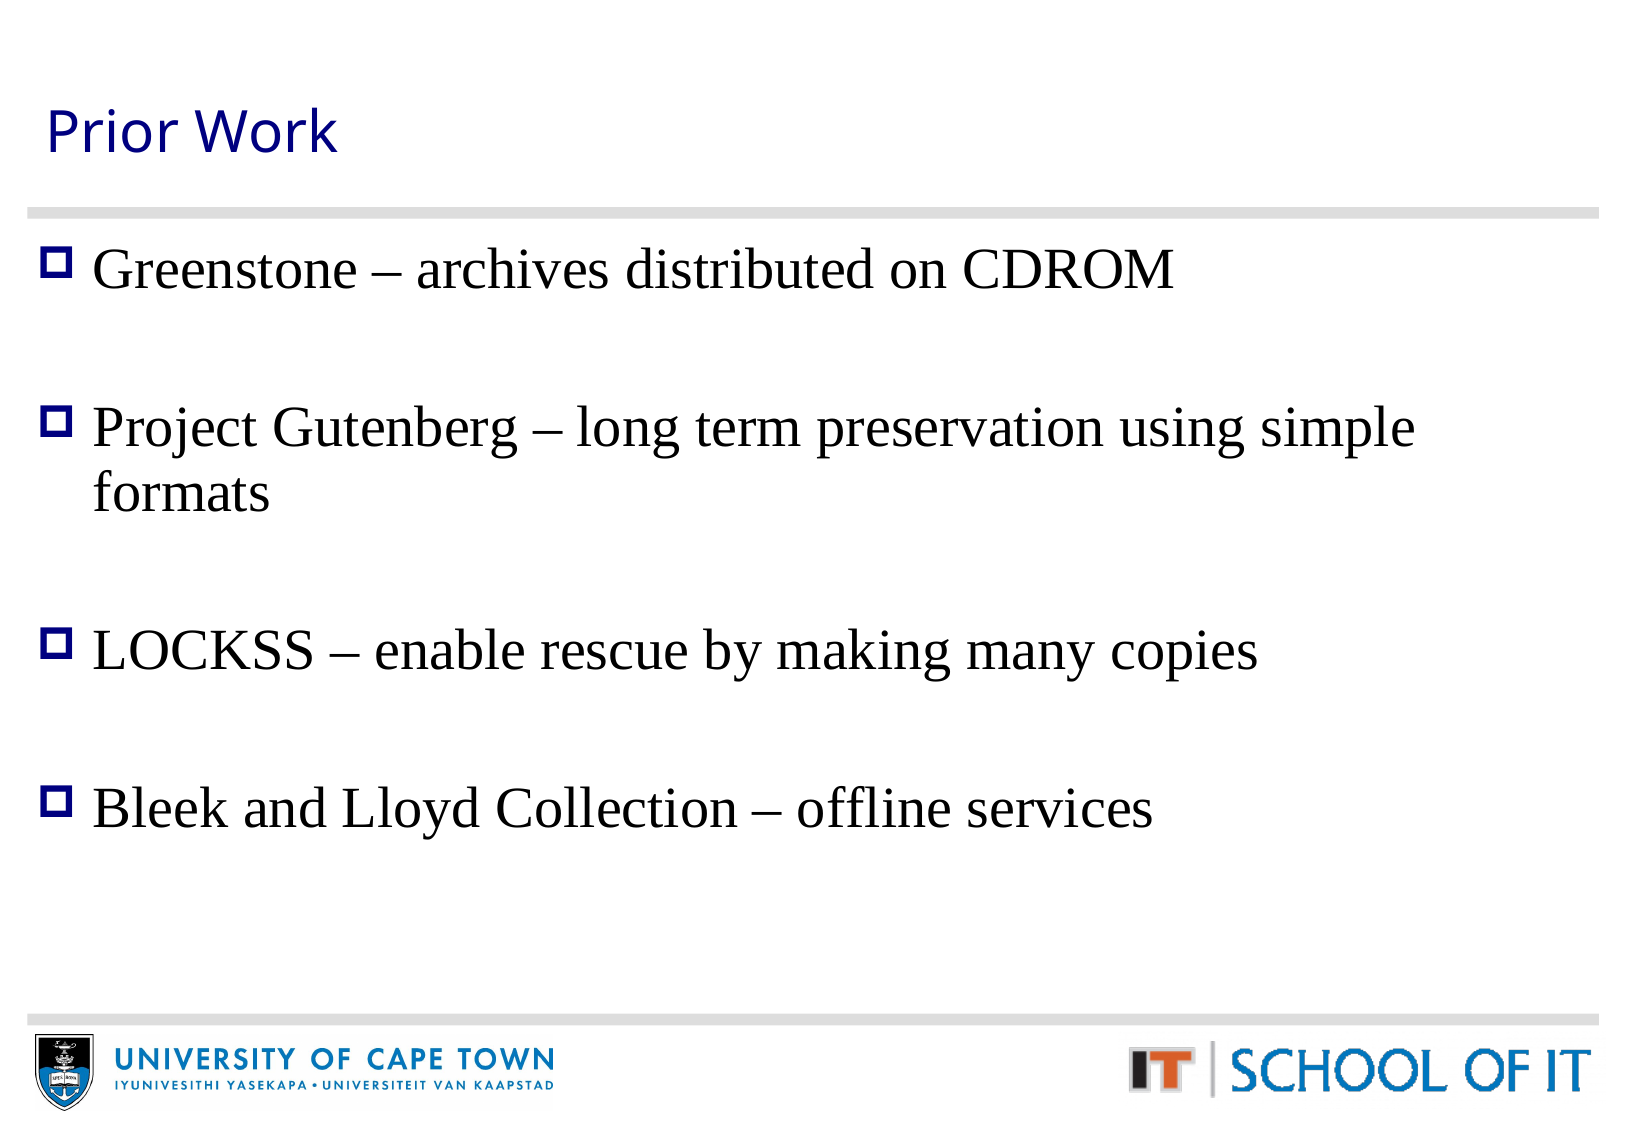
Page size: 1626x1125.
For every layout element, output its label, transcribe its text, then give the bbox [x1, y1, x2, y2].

picture [1118, 1030, 1606, 1109]
picture [35, 1034, 553, 1111]
list Greenstone – archives distributed on CDROM Project Gutenberg – long term preservation using simple formats LOCKSS – enable rescue by making many copies Bleek and Lloyd Collection – offline services [36, 236, 1579, 998]
title Prior Work [45, 66, 1583, 194]
